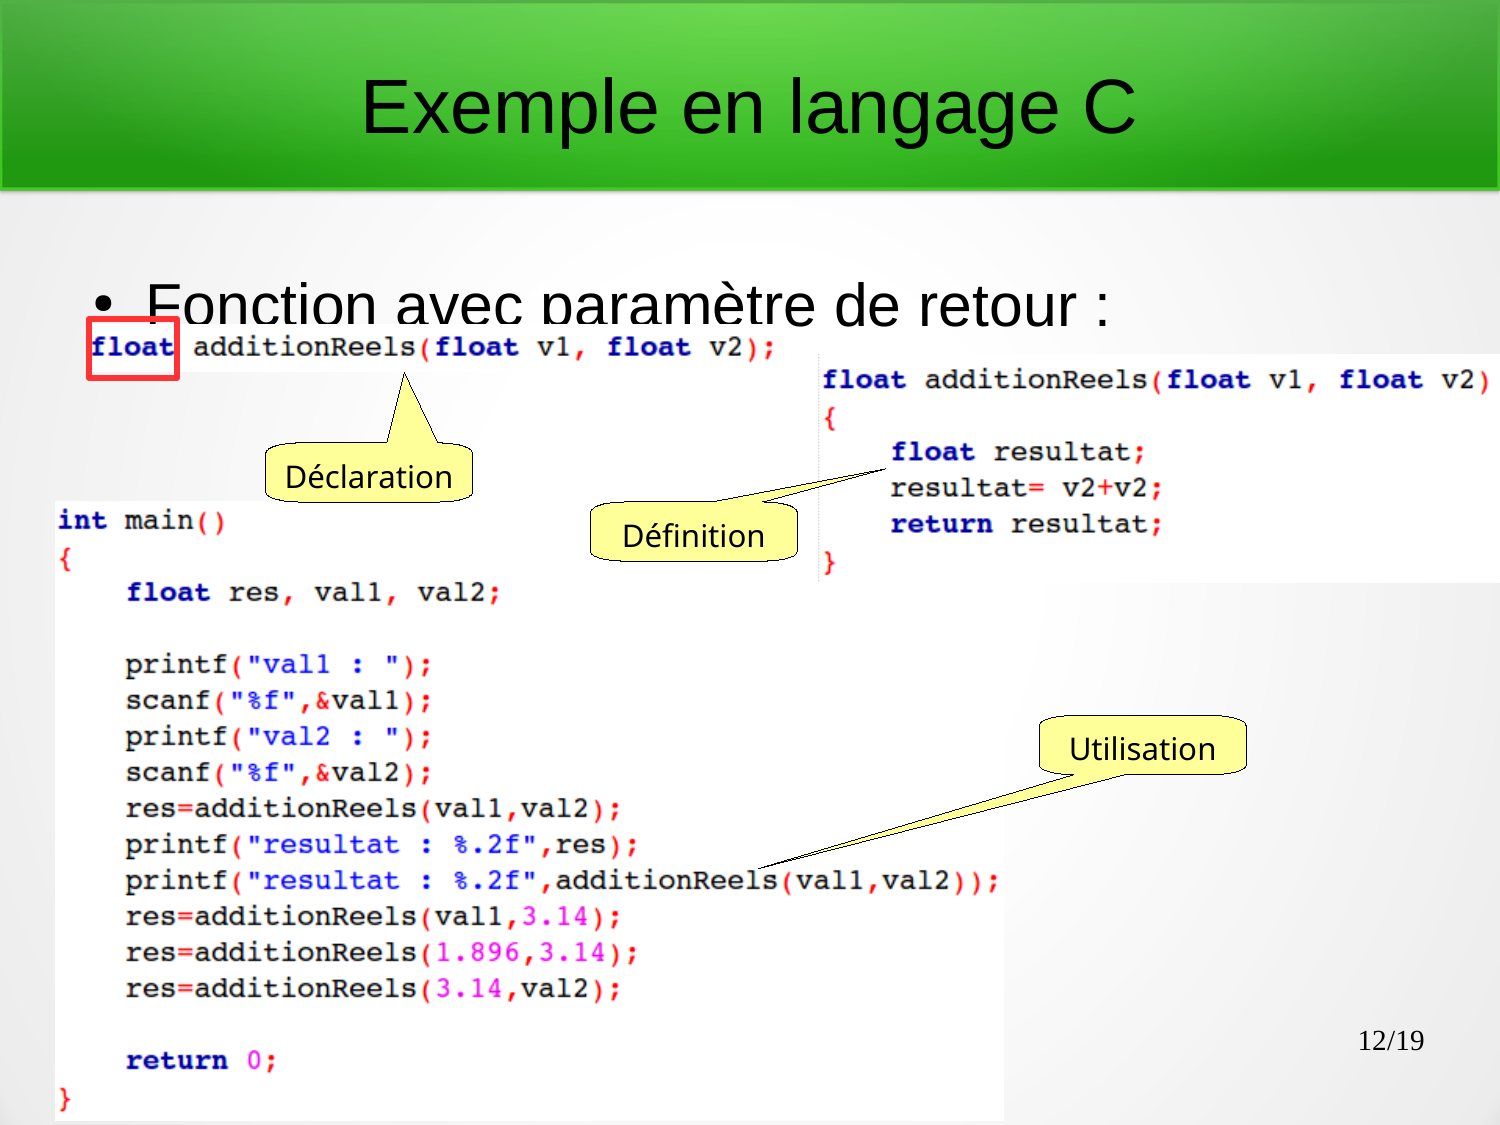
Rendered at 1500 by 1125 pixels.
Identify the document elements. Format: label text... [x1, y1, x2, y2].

title Exemple en langage C [75, 42, 1426, 172]
text_box Utilisation [758, 715, 1247, 869]
list Fonction avec paramètre de retour : [75, 271, 1426, 924]
picture [180, 324, 786, 372]
picture [92, 324, 174, 372]
text_box Définition [590, 468, 886, 562]
picture [818, 354, 1500, 583]
text_box Déclaration [265, 372, 473, 503]
picture [55, 501, 1004, 1121]
